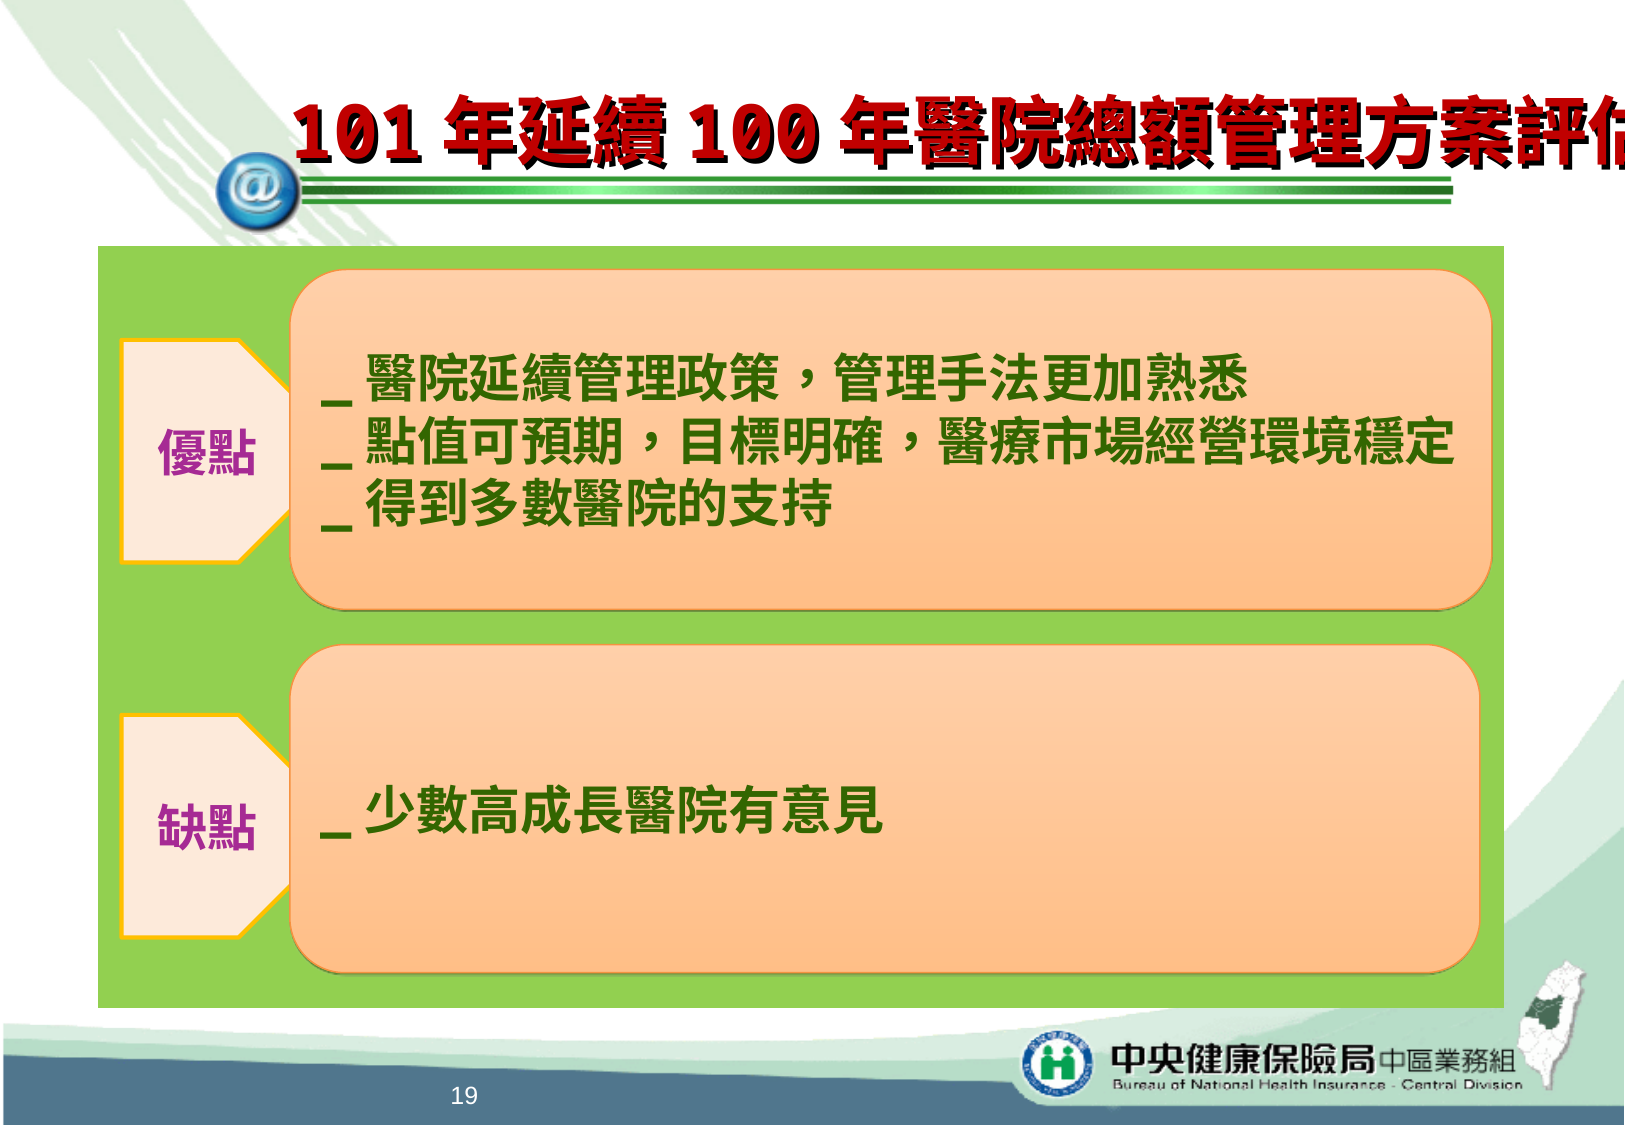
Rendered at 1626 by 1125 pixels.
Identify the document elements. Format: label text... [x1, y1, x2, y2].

text_box _少數高成長醫院有意見 [289, 644, 1480, 973]
text_box [435, 1065, 815, 1125]
text_box [98, 246, 1504, 1008]
text_box 缺點 [121, 714, 289, 938]
text_box 101年延續100年醫院總額管理方案評估 [273, 35, 1625, 223]
text_box _醫院延續管理政策，管理手法更加熟悉 _點值可預期，目標明確，醫療市場經營環境穩定 _得到多數醫院的支持 [289, 269, 1492, 610]
text_box 優點 [121, 339, 289, 563]
